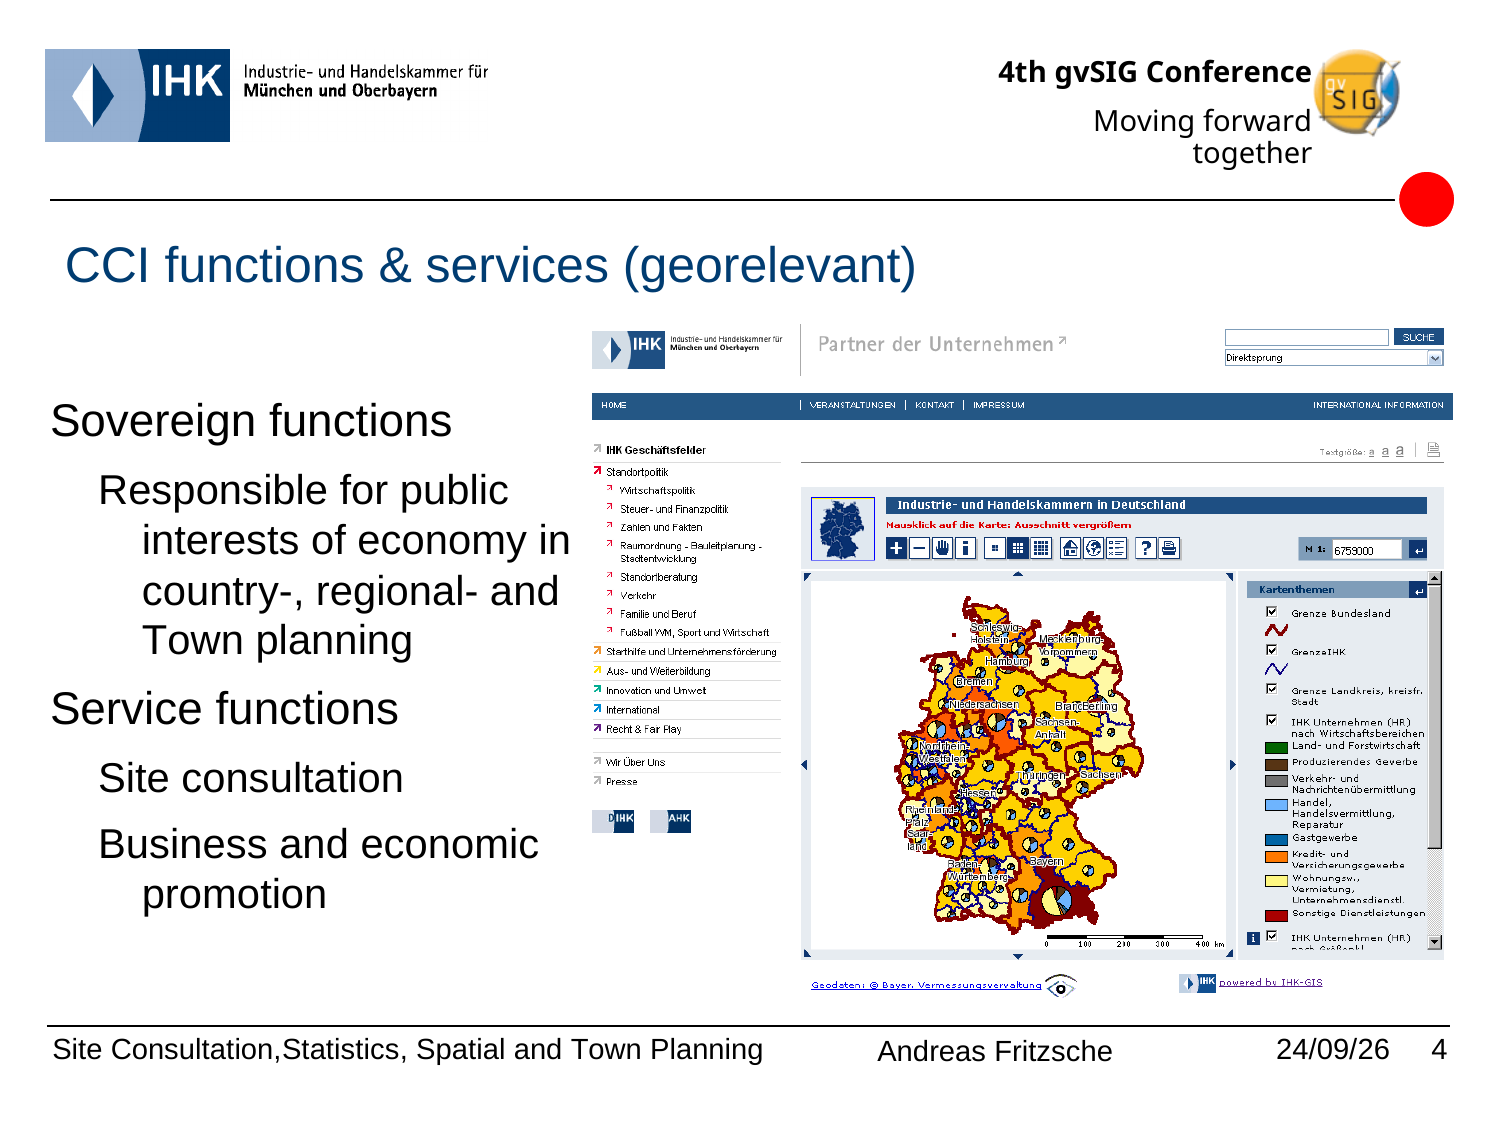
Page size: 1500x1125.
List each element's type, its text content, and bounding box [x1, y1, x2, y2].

text_box Sovereign functions Responsible for public interests of economy in country-, regional- and Town planning Service functions Site consultation Business and economic promotion [49, 383, 588, 925]
text_box CCI functions & services (georelevant) [49, 224, 1413, 281]
picture [45, 49, 488, 142]
picture [1312, 49, 1401, 138]
picture [575, 317, 1463, 1000]
